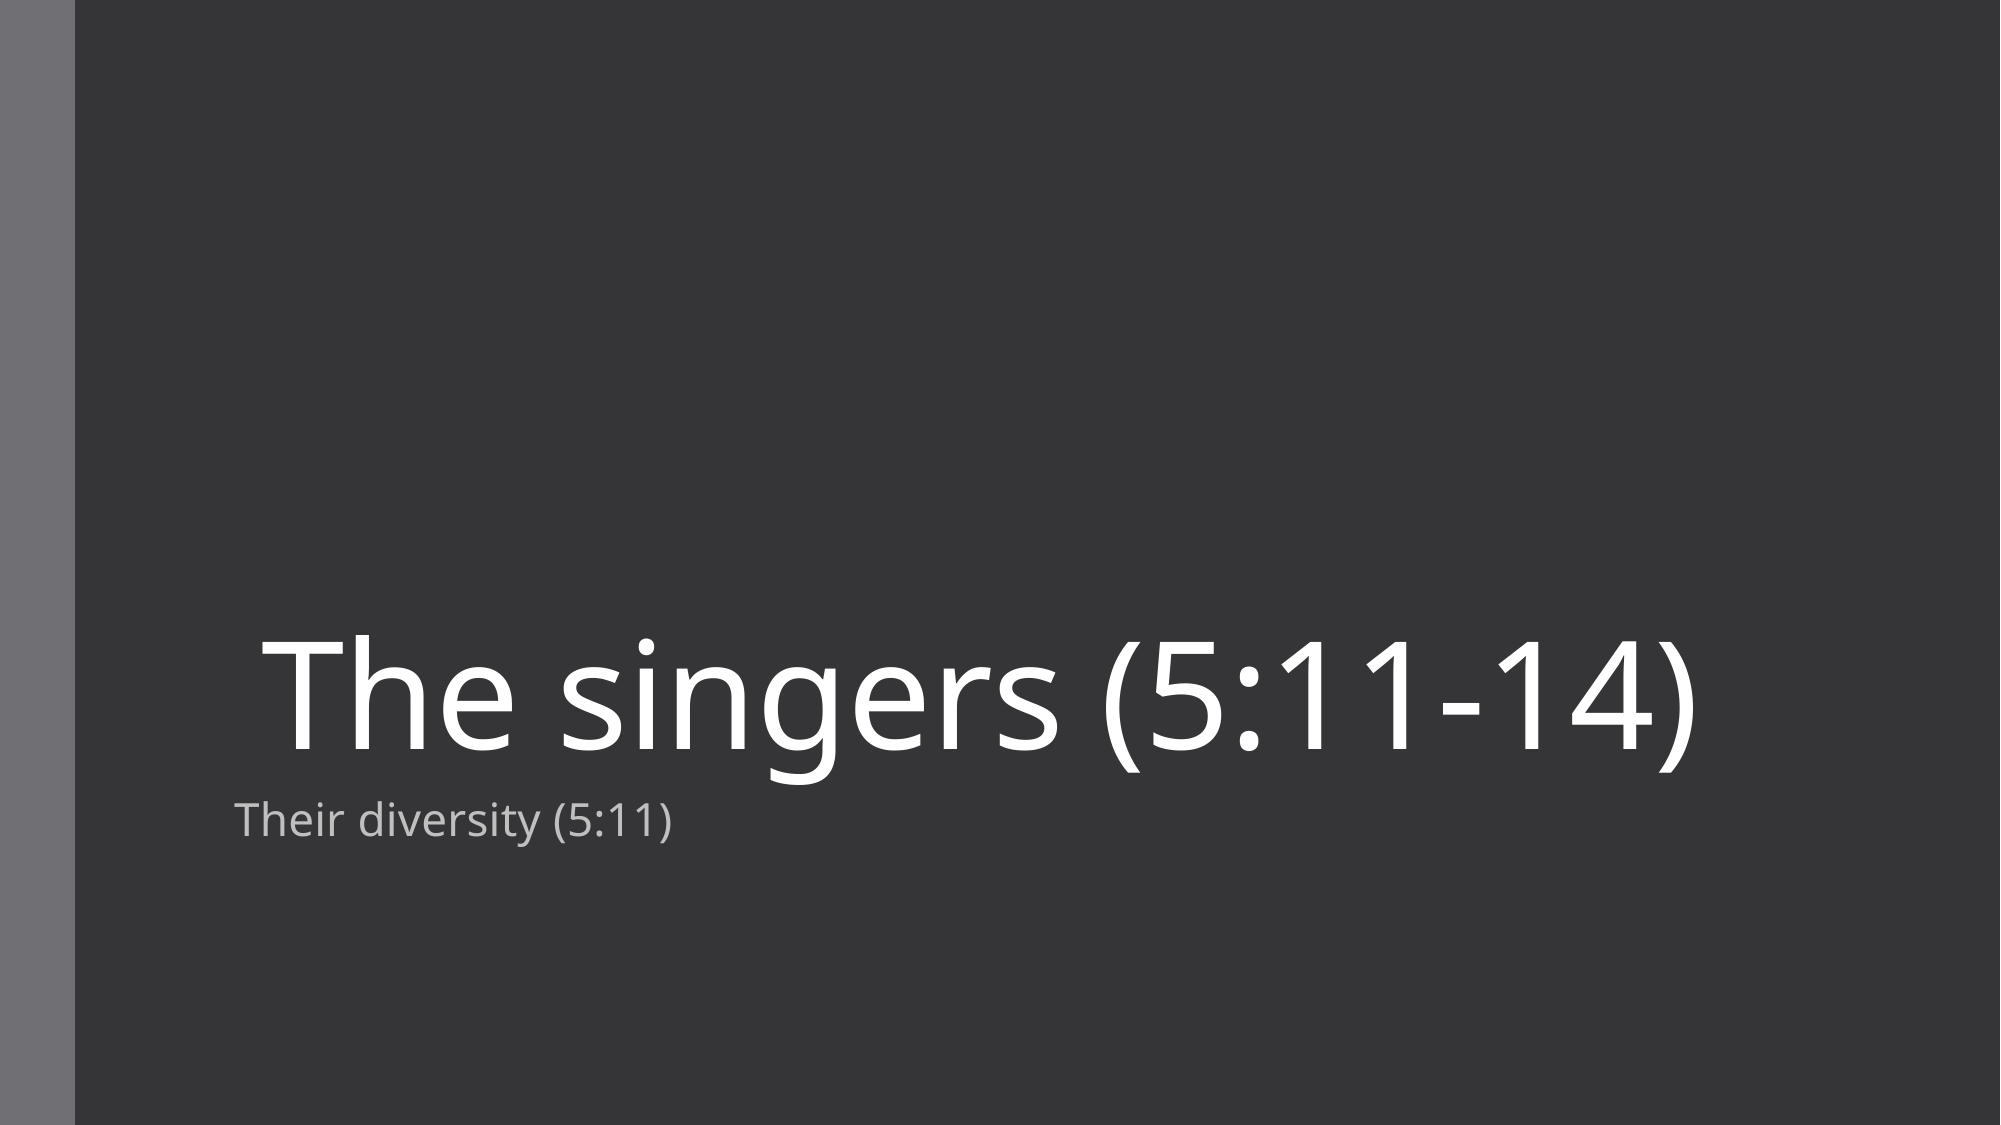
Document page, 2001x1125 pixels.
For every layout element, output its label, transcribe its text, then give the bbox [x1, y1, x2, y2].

subtitle Their diversity (5:11) [206, 787, 1752, 1066]
title The singers (5:11-14) [206, 124, 1752, 787]
